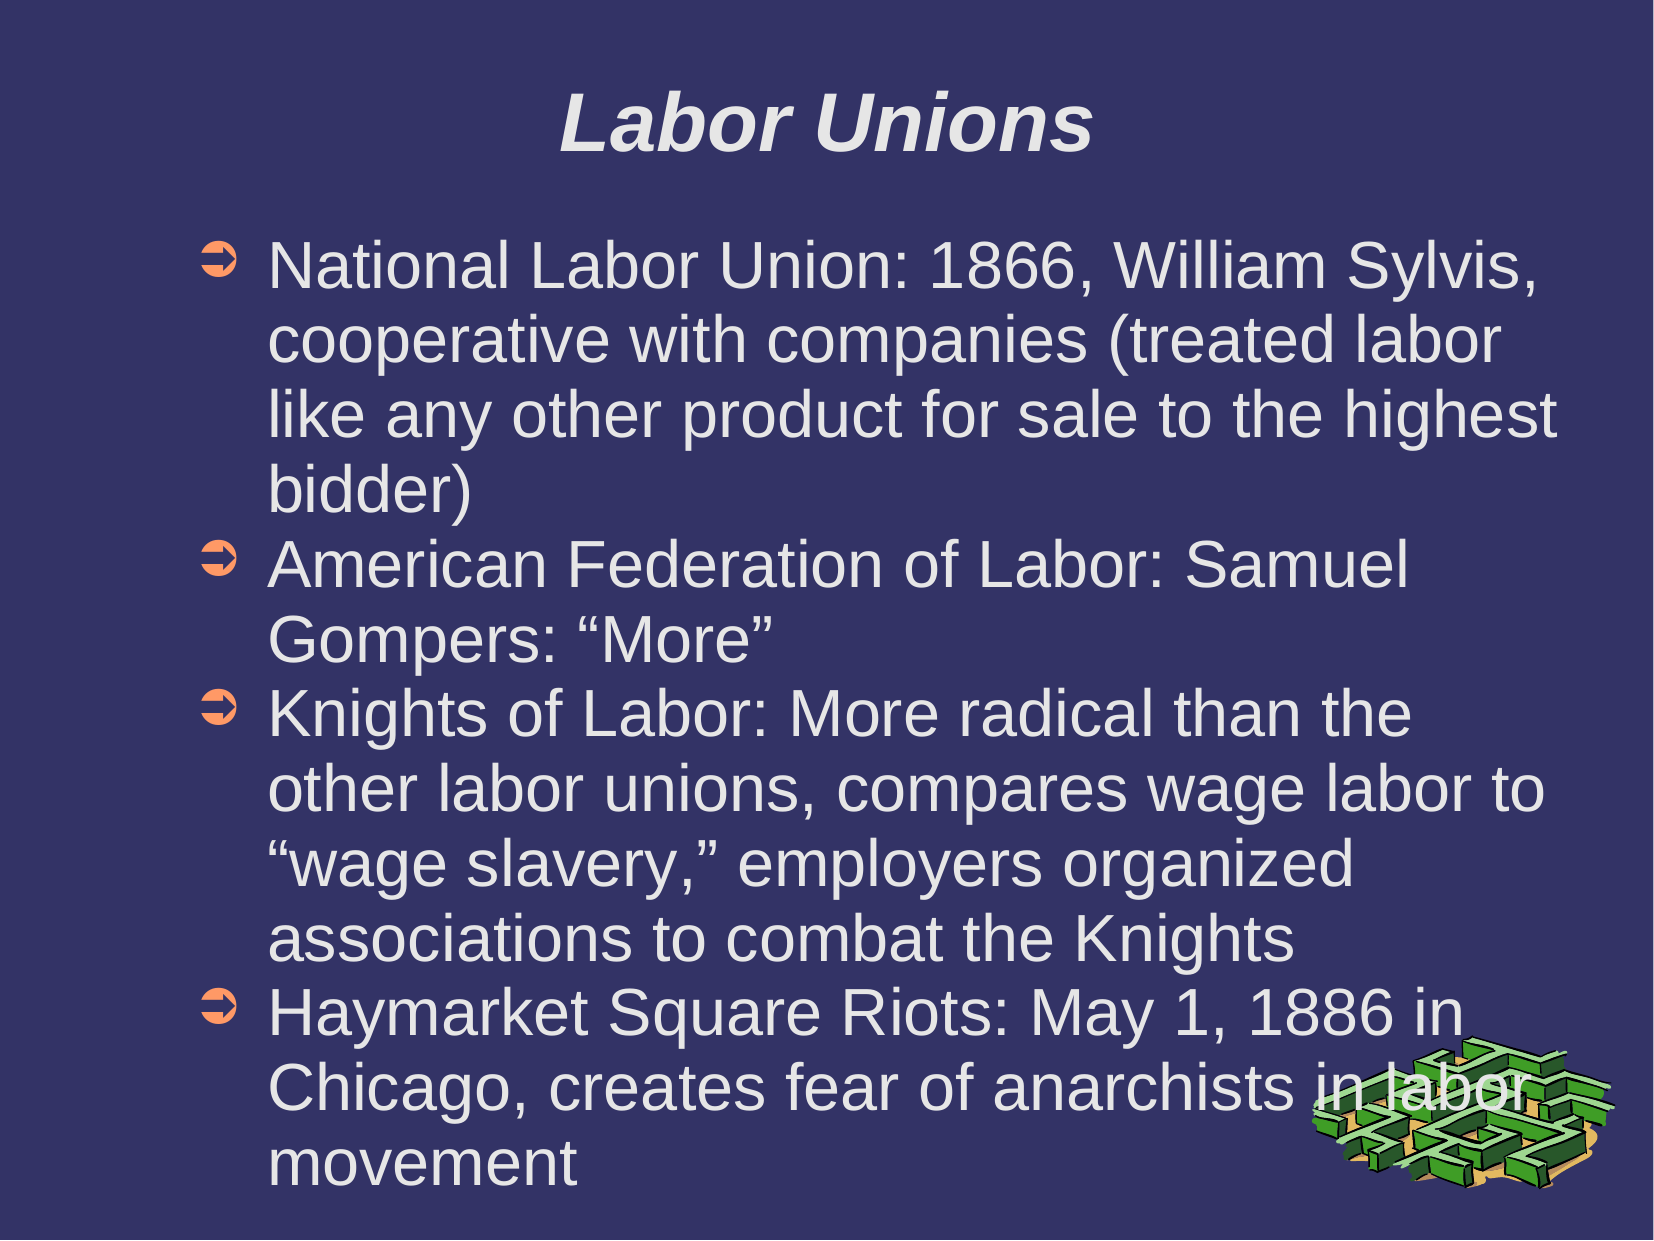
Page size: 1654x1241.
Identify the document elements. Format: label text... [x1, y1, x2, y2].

list National Labor Union: 1866, William Sylvis, cooperative with companies (treated labor like any other product for sale to the highest bidder) American Federation of Labor: Samuel Gompers: “More” Knights of Labor: More radical than the other labor unions, compares wage labor to “wage slavery,” employers organized associations to combat the Knights Haymarket Square Riots: May 1, 1886 in Chicago, creates fear of anarchists in labor movement [184, 227, 1576, 1200]
title Labor Unions [121, 26, 1534, 219]
